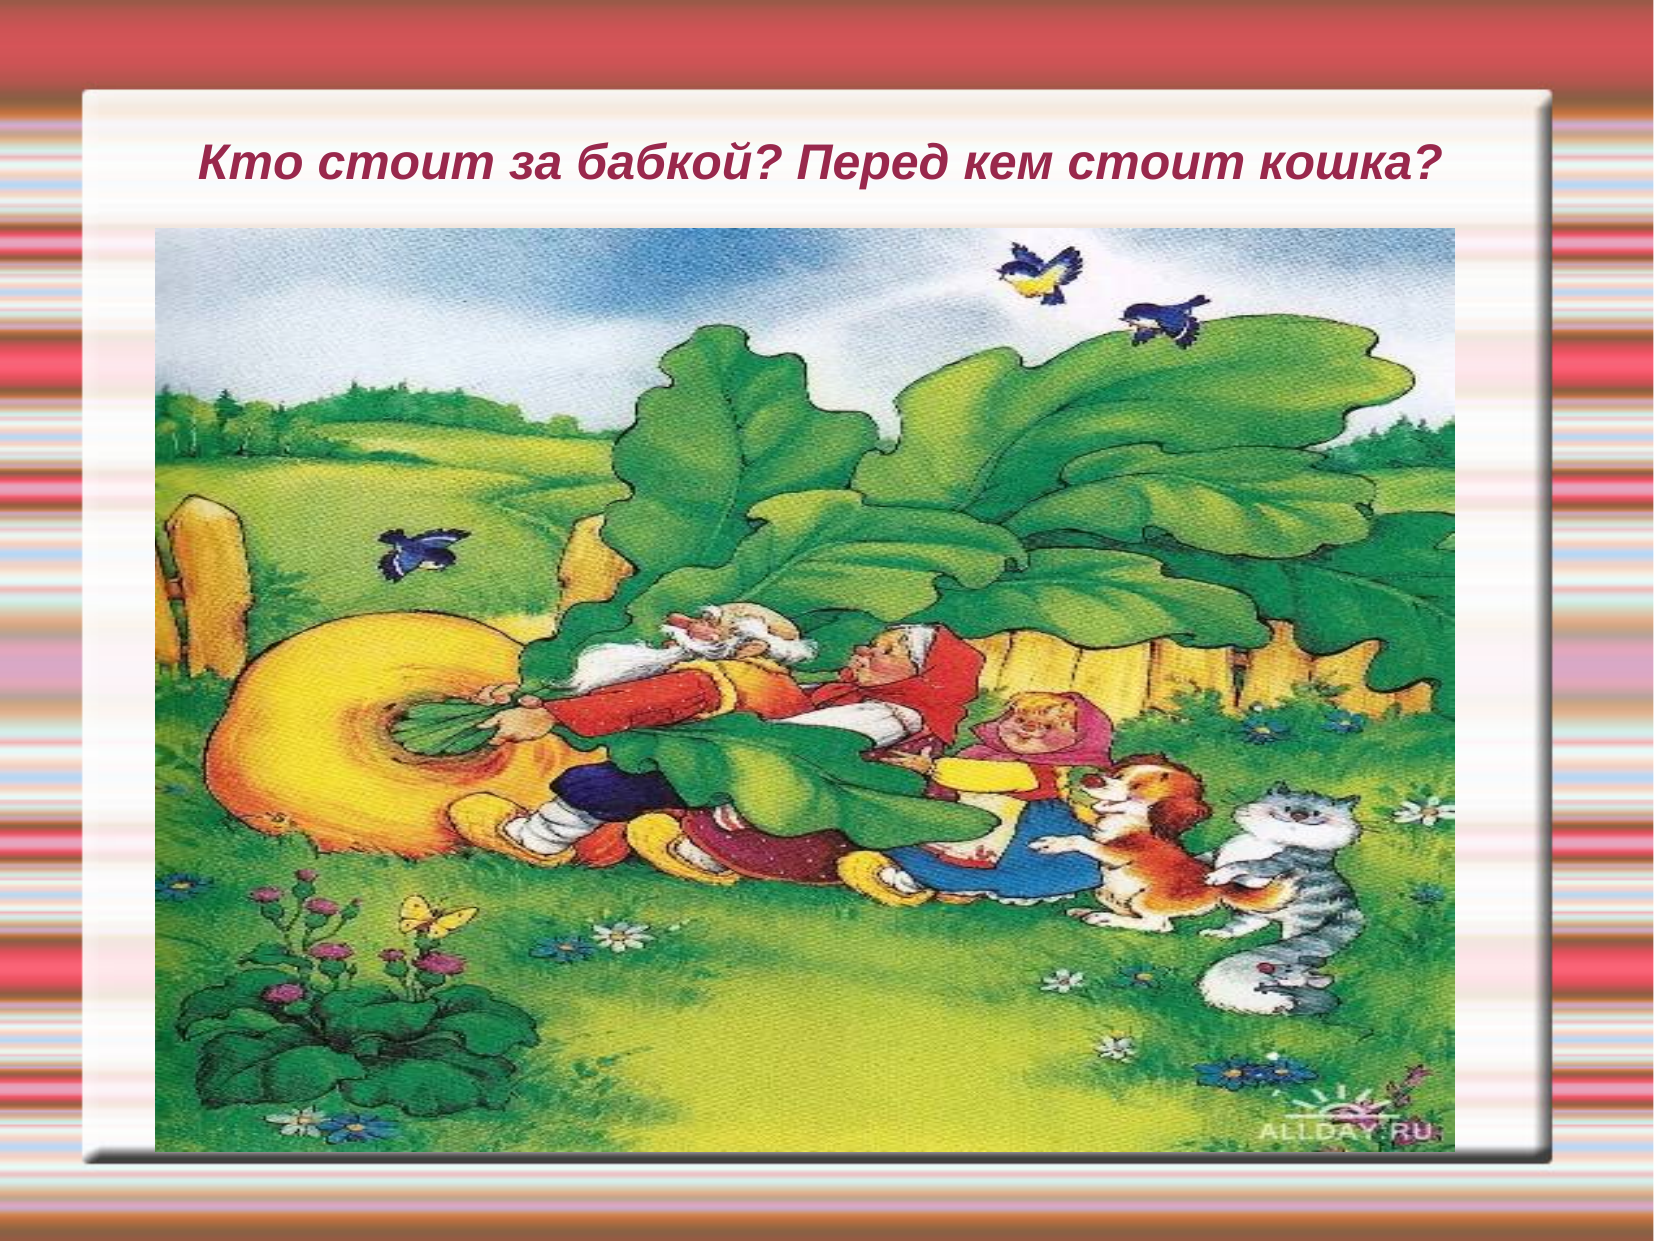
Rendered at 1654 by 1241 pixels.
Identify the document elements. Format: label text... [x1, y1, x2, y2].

picture [0, 0, 1654, 1241]
title Кто стоит за бабкой? Перед кем стоит кошка? [76, 58, 1565, 266]
